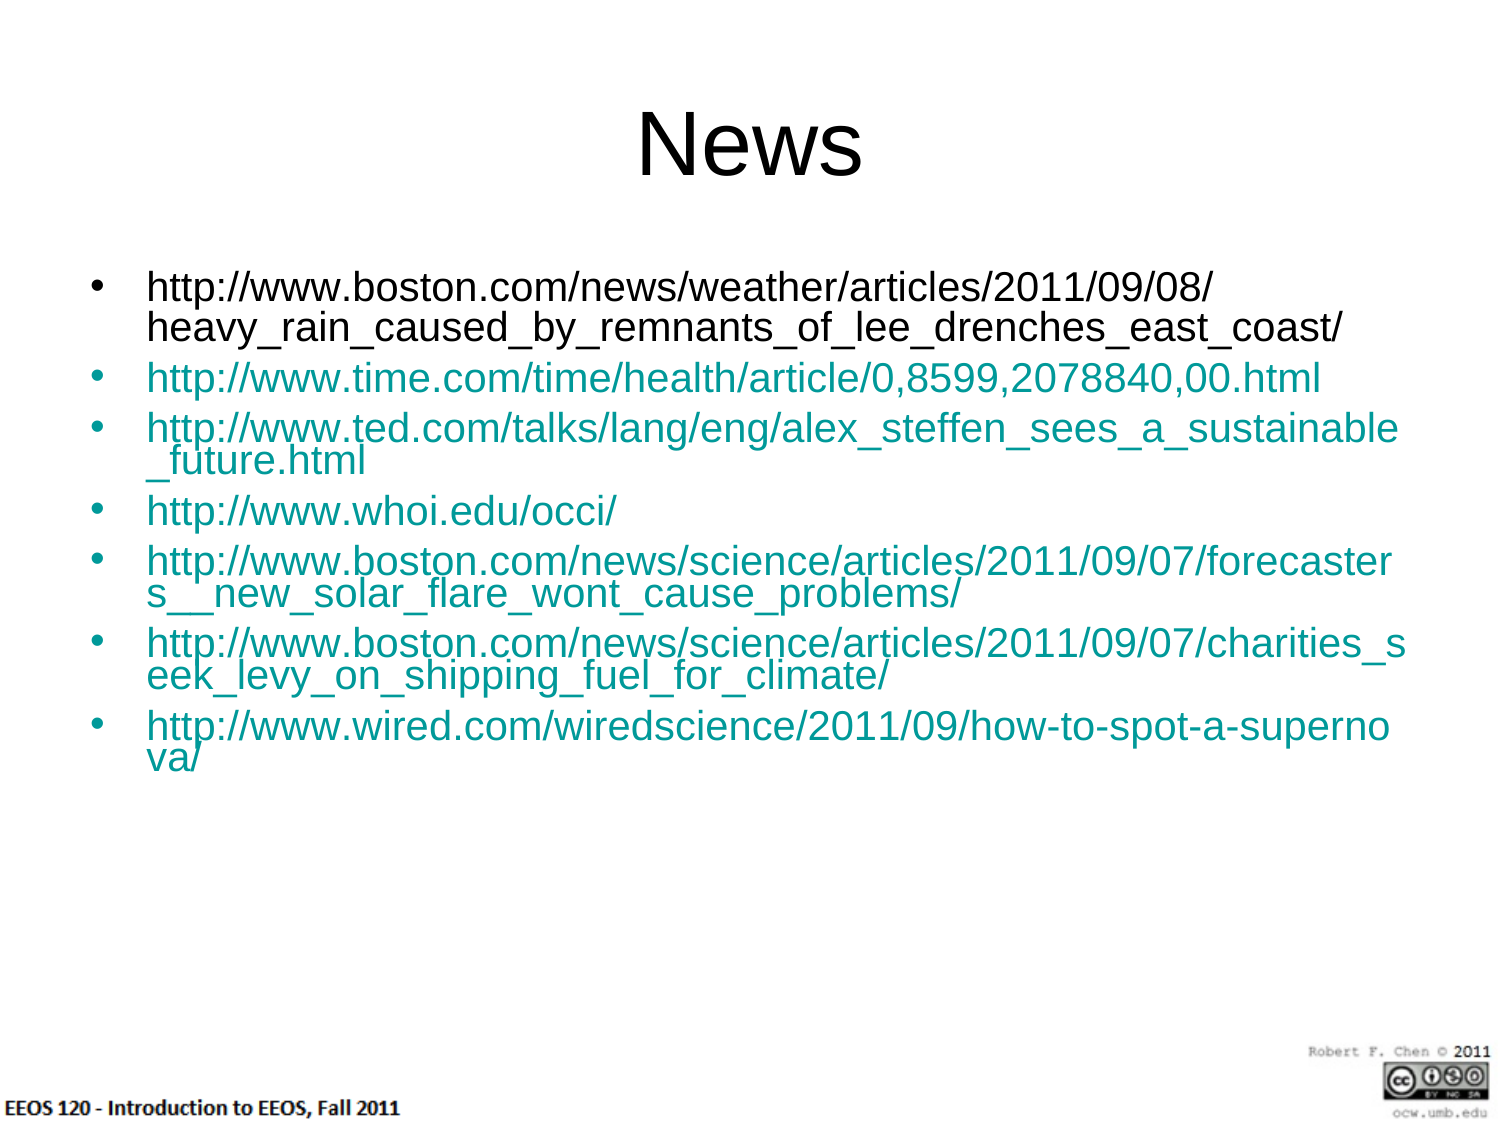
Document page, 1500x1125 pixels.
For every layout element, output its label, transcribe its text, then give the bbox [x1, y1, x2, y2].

picture [0, 1090, 405, 1125]
title News [75, 45, 1426, 233]
list http://www.boston.com/news/weather/articles/2011/09/08/heavy_rain_caused_by_remnants_of_lee_drenches_east_coast/ http://www.time.com/time/health/article/0,8599,2078840,00.html http://www.ted.com/talks/lang/eng/alex_steffen_sees_a_sustainable_future.html http://www.whoi.edu/occi/ http://www.boston.com/news/science/articles/2011/09/07/forecasters__new_solar_flare_wont_cause_problems/ http://www.boston.com/news/science/articles/2011/09/07/charities_seek_levy_on_shipping_fuel_for_climate/ http://www.wired.com/wiredscience/2011/09/how-to-spot-a-supernova/ [75, 262, 1426, 1006]
picture [1301, 1040, 1500, 1125]
